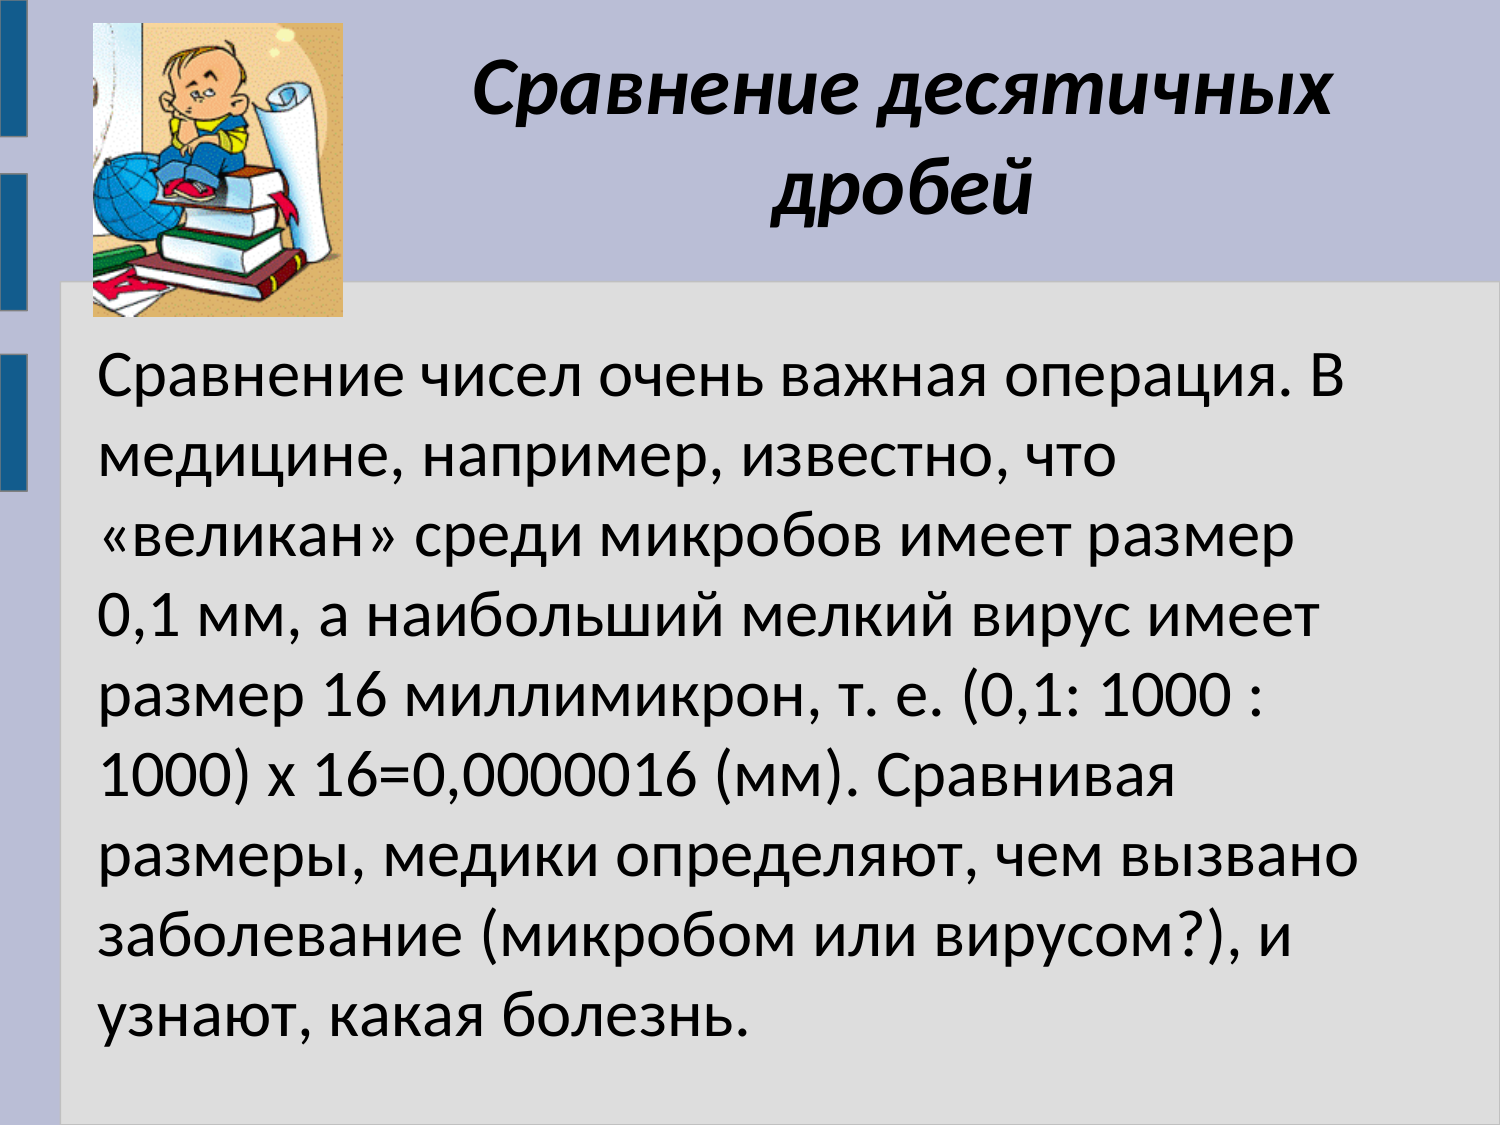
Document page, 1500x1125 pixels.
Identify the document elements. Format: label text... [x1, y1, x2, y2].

text_box Сравнение чисел очень важная операция. В медицине, например, известно, что «великан» среди микробов имеет размер 0,1 мм, а наибольший мелкий вирус имеет размер 16 миллимикрон, т. е. (0,1: 1000 : 1000) х 16=0,0000016 (мм). Сравнивая размеры, медики определяют, чем вызвано заболевание (микробом или вирусом?), и узнают, какая болезнь. [82, 322, 1406, 1064]
text_box Сравнение десятичных дробей [366, 23, 1441, 309]
picture [93, 23, 343, 317]
